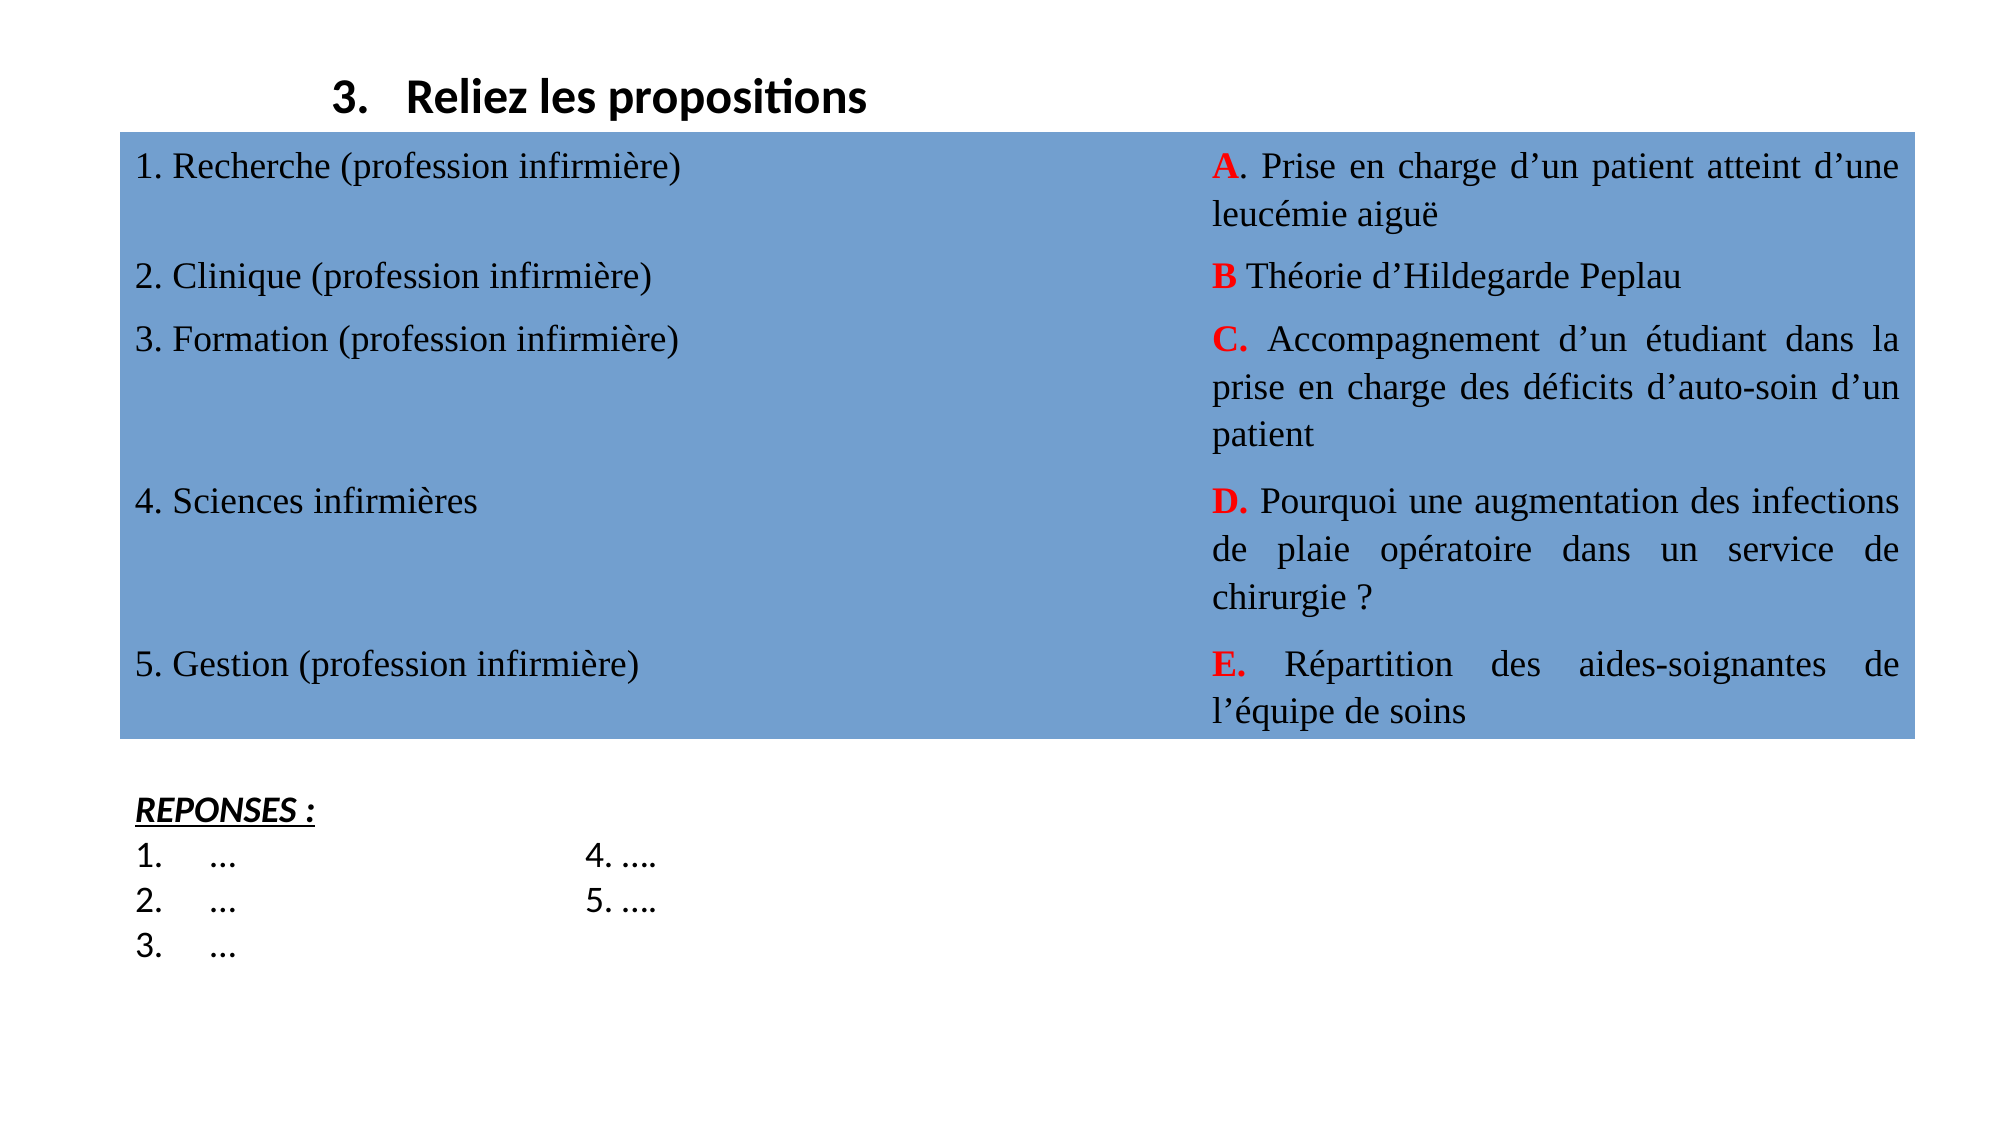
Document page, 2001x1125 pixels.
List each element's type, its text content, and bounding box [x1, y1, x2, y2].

text_box REPONSES : 1. … 4. …. 2. … 5. …. 3. … [120, 778, 1327, 973]
table_cell E. Répartition des aides-soignantes de l’équipe de soins [1197, 629, 1915, 739]
table_cell 5. Gestion (profession infirmière) [120, 629, 1197, 739]
table_cell 3. Formation (profession infirmière) [120, 304, 1197, 467]
table_cell B Théorie d’Hildegarde Peplau [1197, 242, 1915, 304]
table_cell 4. Sciences infirmières [120, 467, 1197, 629]
table_cell C. Accompagnement d’un étudiant dans la prise en charge des déficits d’auto-soin d’un patient [1197, 304, 1915, 467]
text_box 3. Reliez les propositions [316, 56, 883, 131]
table_header 1. Recherche (profession infirmière) [120, 132, 1197, 242]
table_cell D. Pourquoi une augmentation des infections de plaie opératoire dans un service de chirurgie ? [1197, 467, 1915, 629]
table_cell 2. Clinique (profession infirmière) [120, 242, 1197, 304]
table_header A. Prise en charge d’un patient atteint d’une leucémie aiguë [1197, 132, 1915, 242]
